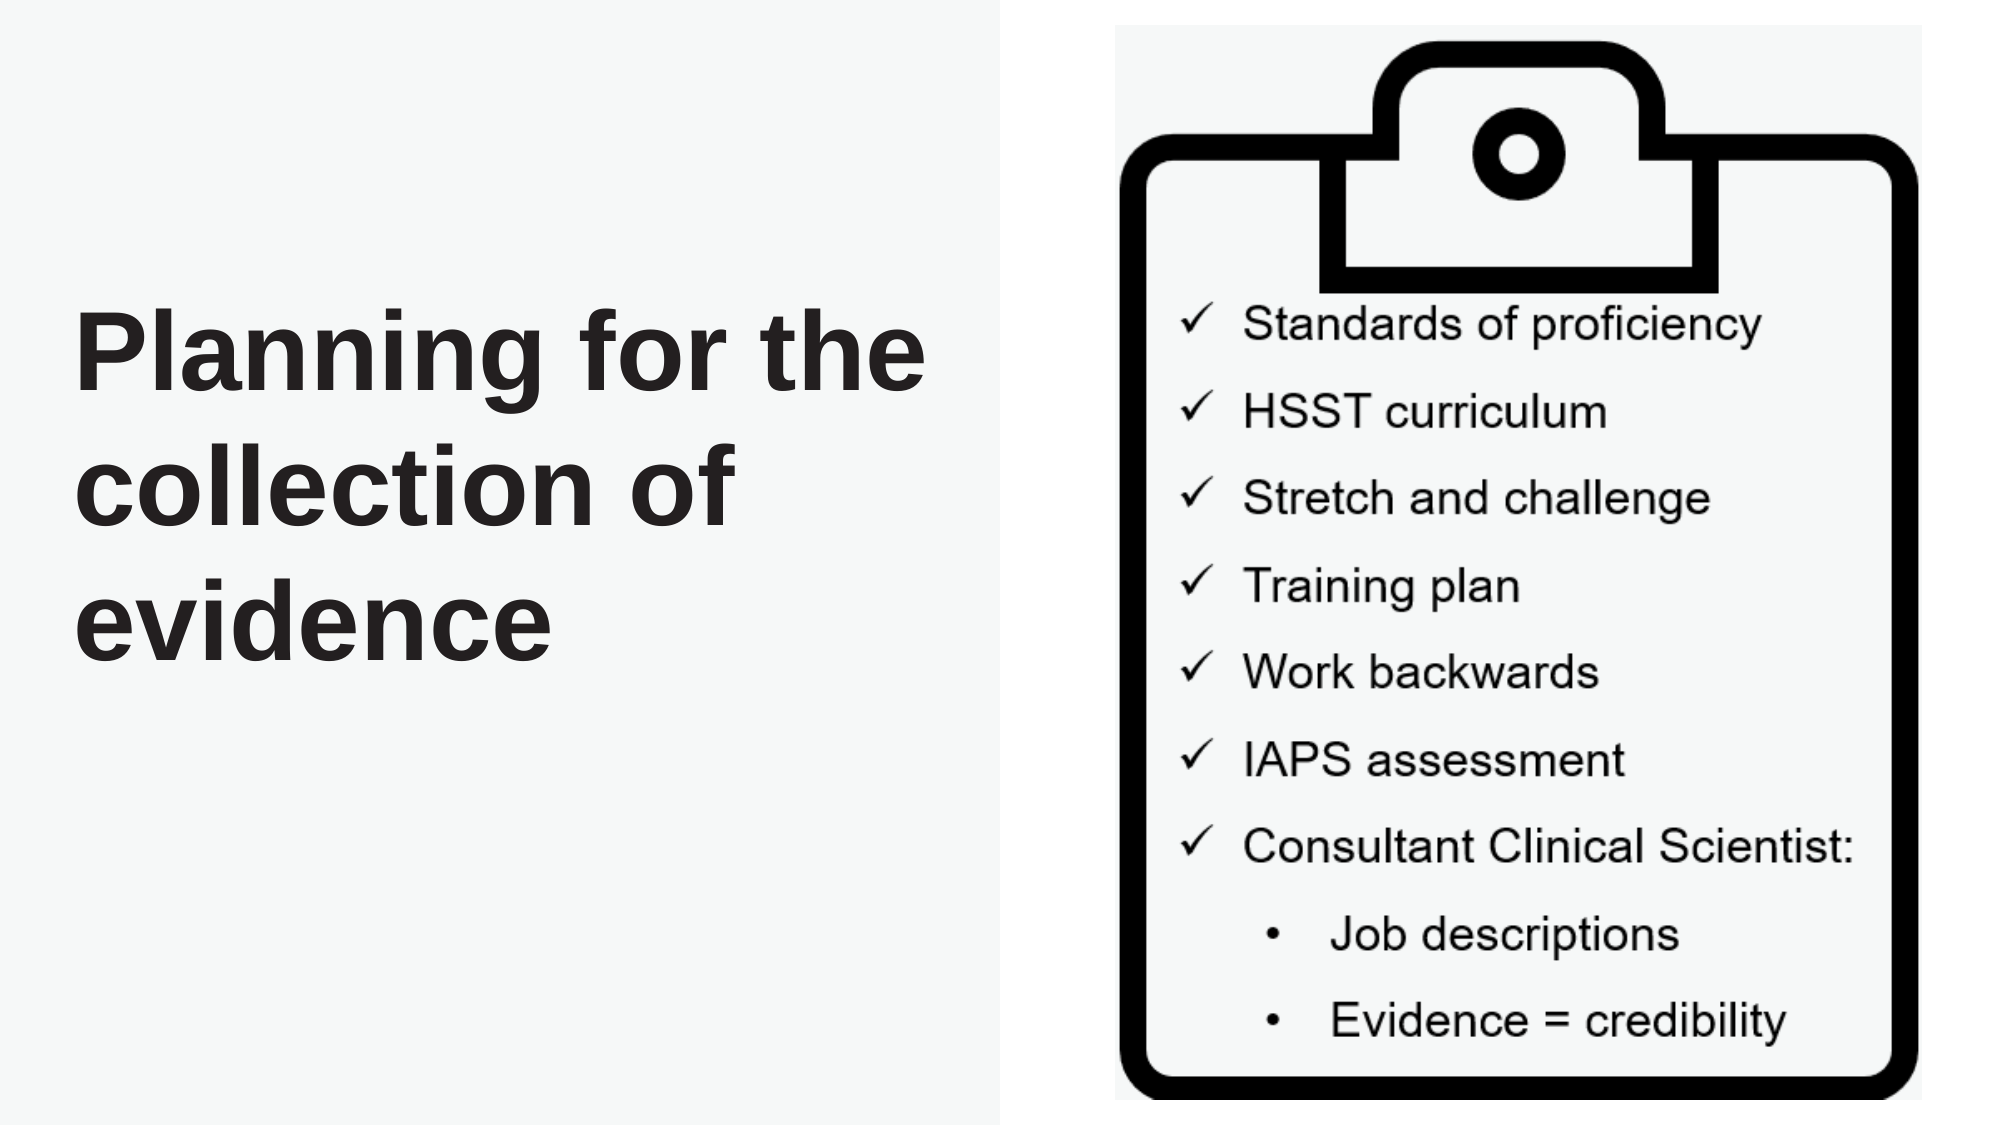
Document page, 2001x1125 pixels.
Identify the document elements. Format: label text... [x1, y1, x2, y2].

picture [1115, 25, 1922, 1100]
title Planning for the collection of evidence [58, 270, 1001, 784]
